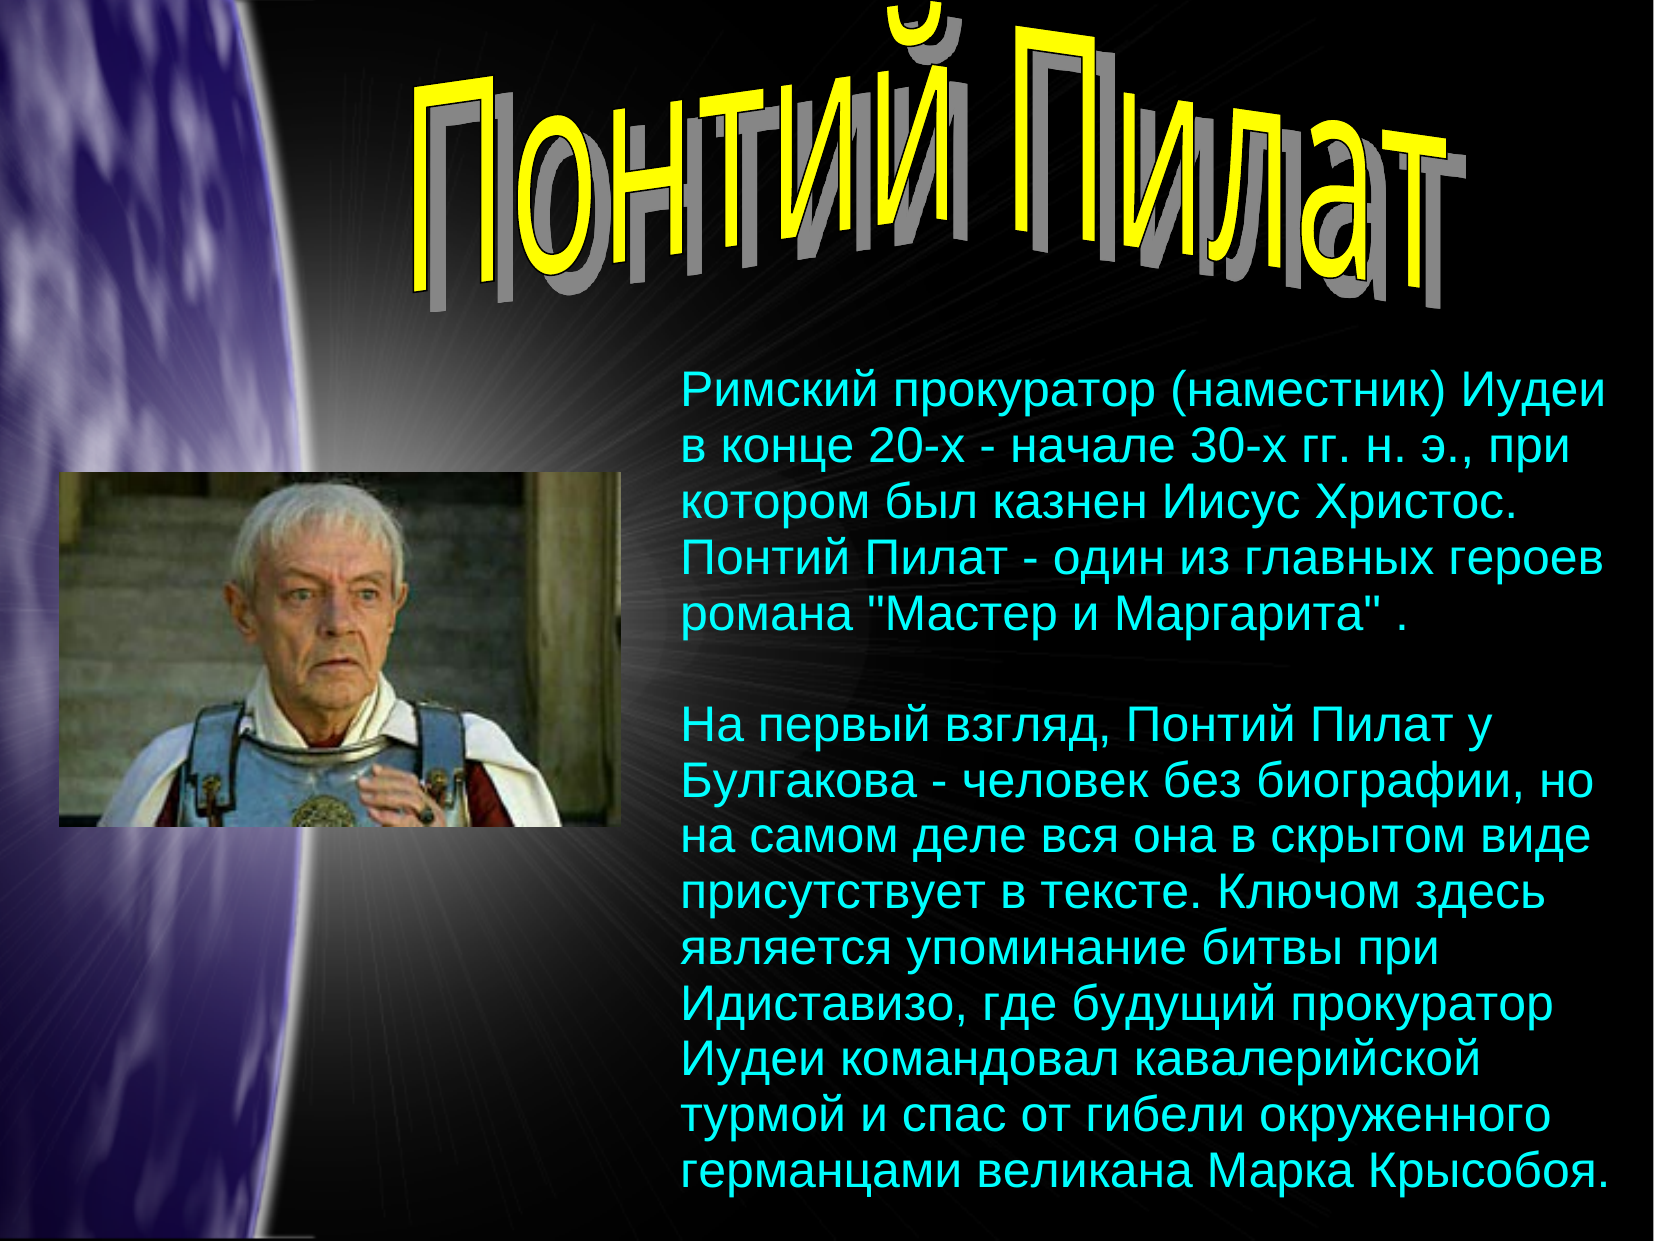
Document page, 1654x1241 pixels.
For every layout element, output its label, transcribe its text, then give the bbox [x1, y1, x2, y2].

text_box Понтий Пилат [698, 87, 765, 248]
picture [0, 0, 1654, 1241]
text_box Понтий Пилат [780, 75, 852, 240]
text_box Понтий Пилат [612, 99, 683, 264]
text_box Понтий Пилат [876, 64, 949, 227]
text_box Понтий Пилат [517, 114, 592, 276]
text_box Понтий Пилат [413, 74, 494, 293]
text_box Понтий Пилат [1207, 107, 1282, 269]
text_box Понтий Пилат [1381, 128, 1447, 289]
text_box Римский прокуратор (наместник) Иудеи в конце 20-х - начале 30-х гг. н. э., при котором был казнен Иисус Христос. Понтий Пилат - один из главных героев романа "Мастер и Маргарита" . На первый взгляд, Понтий Пилат у Булгакова - человек без биографии, но на самом деле вся она в скрытом виде присутствует в тексте. Ключом здесь является упоминание битвы при Идиставизо, где будущий прокуратор Иудеи командовал кавалерийской турмой и спас от гибели окруженного германцами великана Марка Крысобоя. [665, 354, 1654, 1206]
text_box Понтий Пилат [1014, 24, 1096, 243]
text_box Понтий Пилат [886, 0, 943, 47]
text_box Понтий Пилат [1300, 119, 1367, 281]
text_box Понтий Пилат [1122, 91, 1194, 257]
